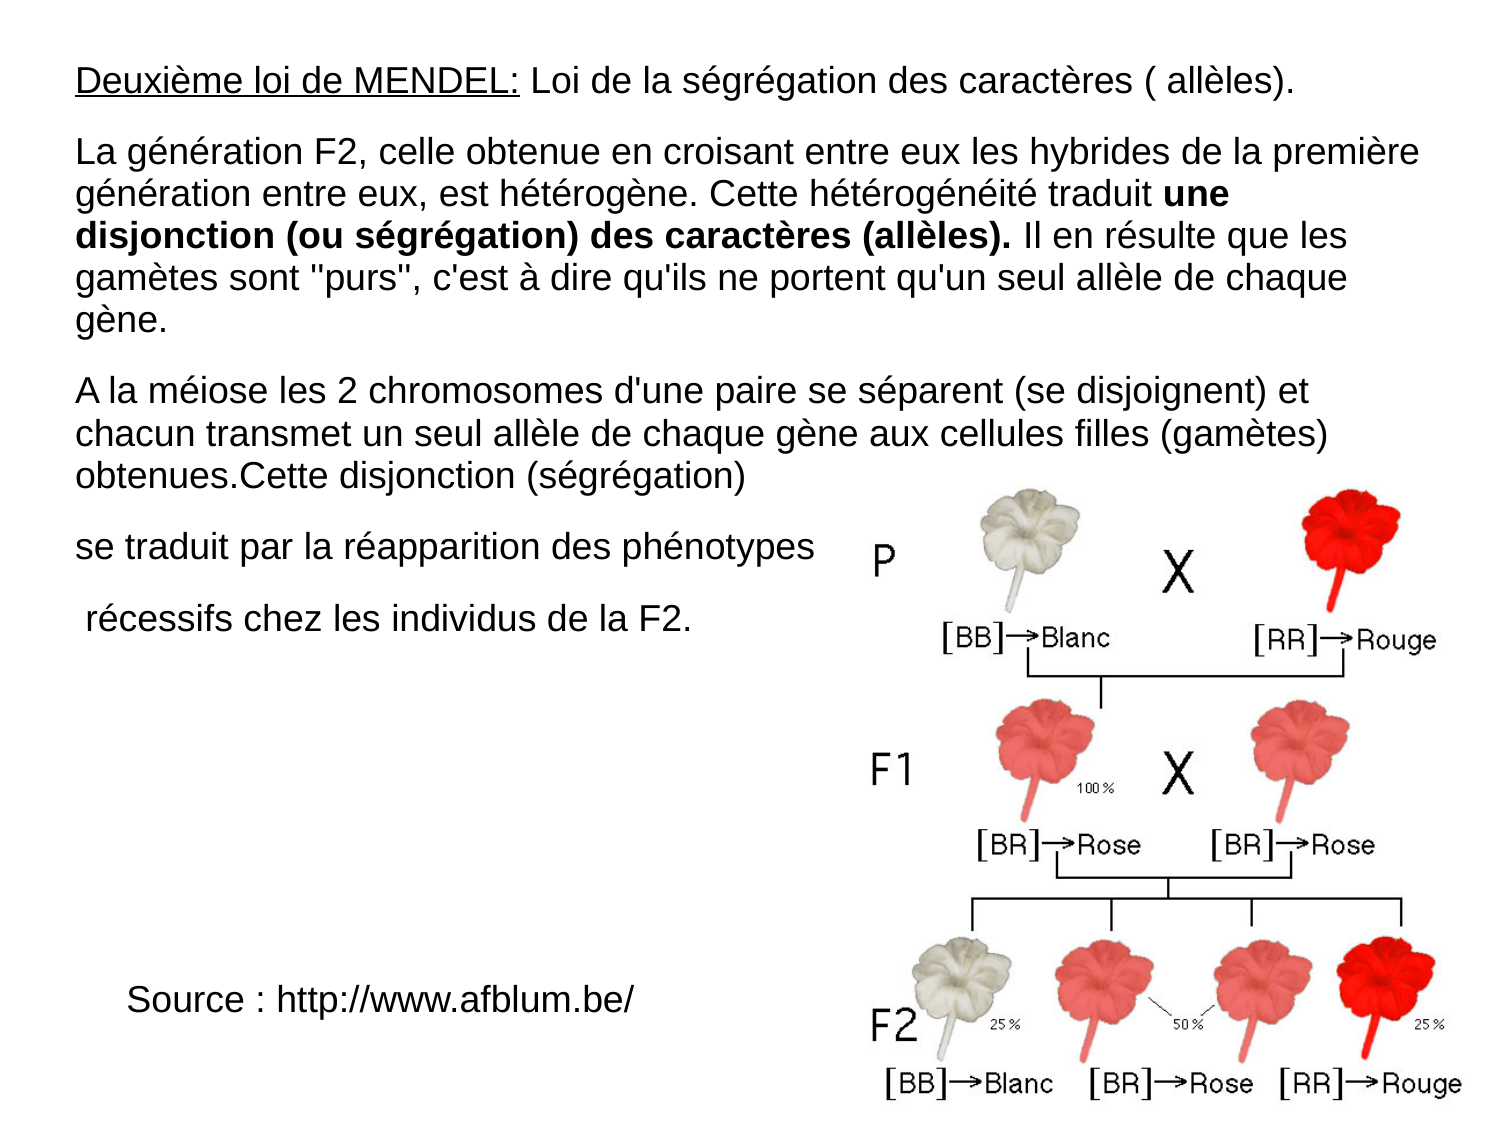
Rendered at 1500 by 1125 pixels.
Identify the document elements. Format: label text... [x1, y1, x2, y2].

text_box Source : http://www.afblum.be/ [111, 970, 868, 1028]
picture [867, 484, 1465, 1106]
list Deuxième loi de MENDEL: Loi de la ségrégation des caractères ( allèles). La génération F2, celle obtenue en croisant entre eux les hybrides de la première génération entre eux, est hétérogène. Cette hétérogénéité traduit une disjonction (ou ségrégation) des caractères (allèles). Il en résulte que les gamètes sont ''purs'', c'est à dire qu'ils ne portent qu'un seul allèle de chaque gène. A la méiose les 2 chromosomes d'une paire se séparent (se disjoignent) et chacun transmet un seul allèle de chaque gène aux cellules filles (gamètes) obtenues.Cette disjonction (ségrégation) se traduit par la réapparition des phénotypes récessifs chez les individus de la F2. [75, 59, 1425, 916]
